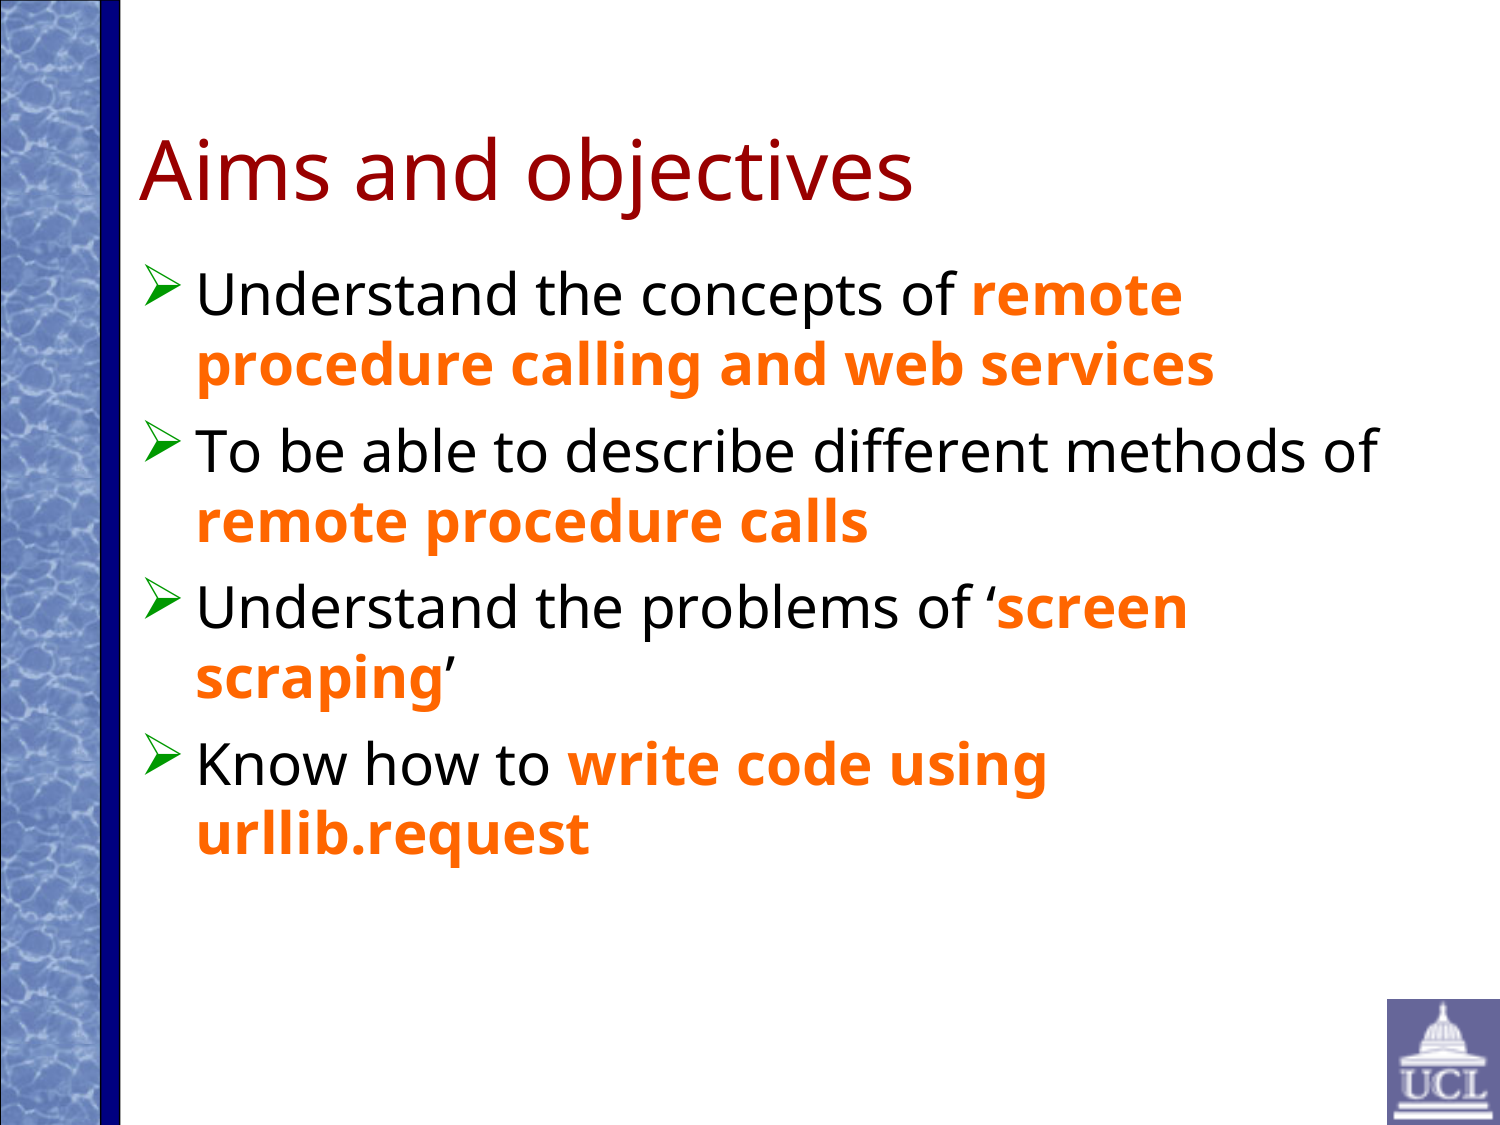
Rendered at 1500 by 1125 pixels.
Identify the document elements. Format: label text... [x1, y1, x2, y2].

title Aims and objectives [124, 37, 1413, 225]
picture [1, 1, 99, 1125]
list Understand the concepts of remote procedure calling and web services To be able to describe different methods of remote procedure calls Understand the problems of ‘screen scraping’ Know how to write code using urllib.request [125, 249, 1417, 1088]
picture [1387, 999, 1500, 1125]
